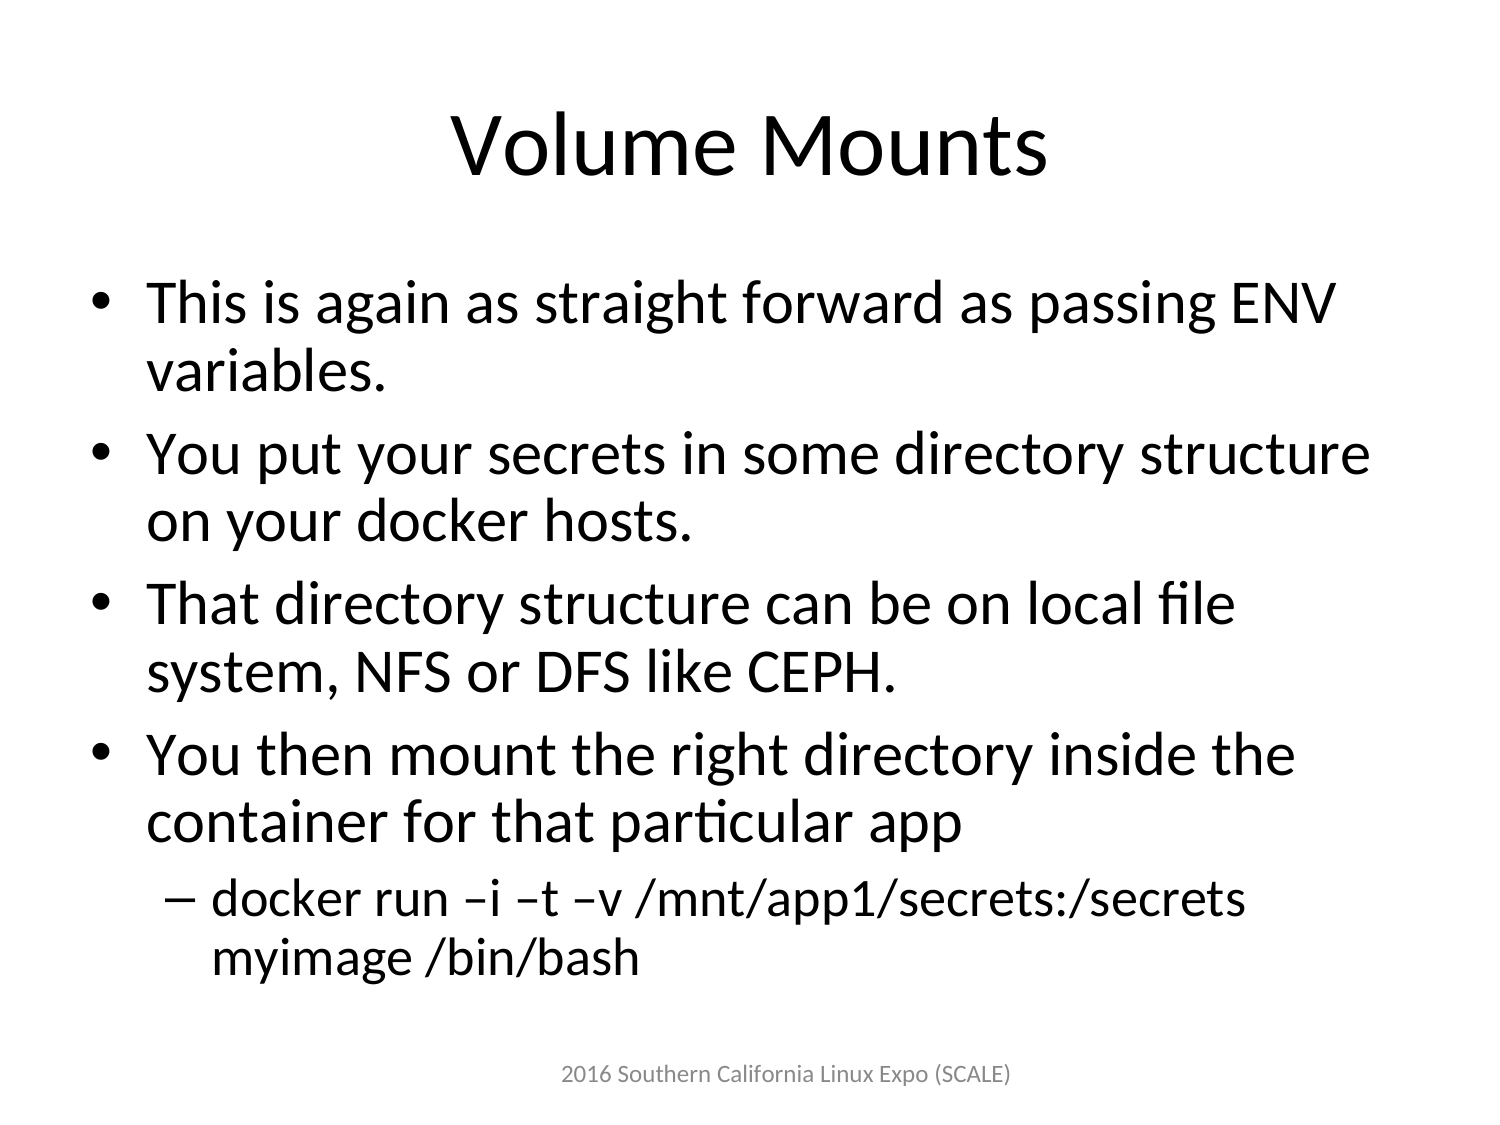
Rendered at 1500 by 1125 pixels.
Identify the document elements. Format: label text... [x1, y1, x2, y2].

title Volume Mounts [75, 45, 1426, 233]
list This is again as straight forward as passing ENV variables. You put your secrets in some directory structure on your docker hosts. That directory structure can be on local file system, NFS or DFS like CEPH. You then mount the right directory inside the container for that particular app docker run –i –t –v /mnt/app1/secrets:/secrets myimage /bin/bash [75, 262, 1426, 1005]
text_box 2016 Southern California Linux Expo (SCALE) [512, 1042, 1067, 1103]
